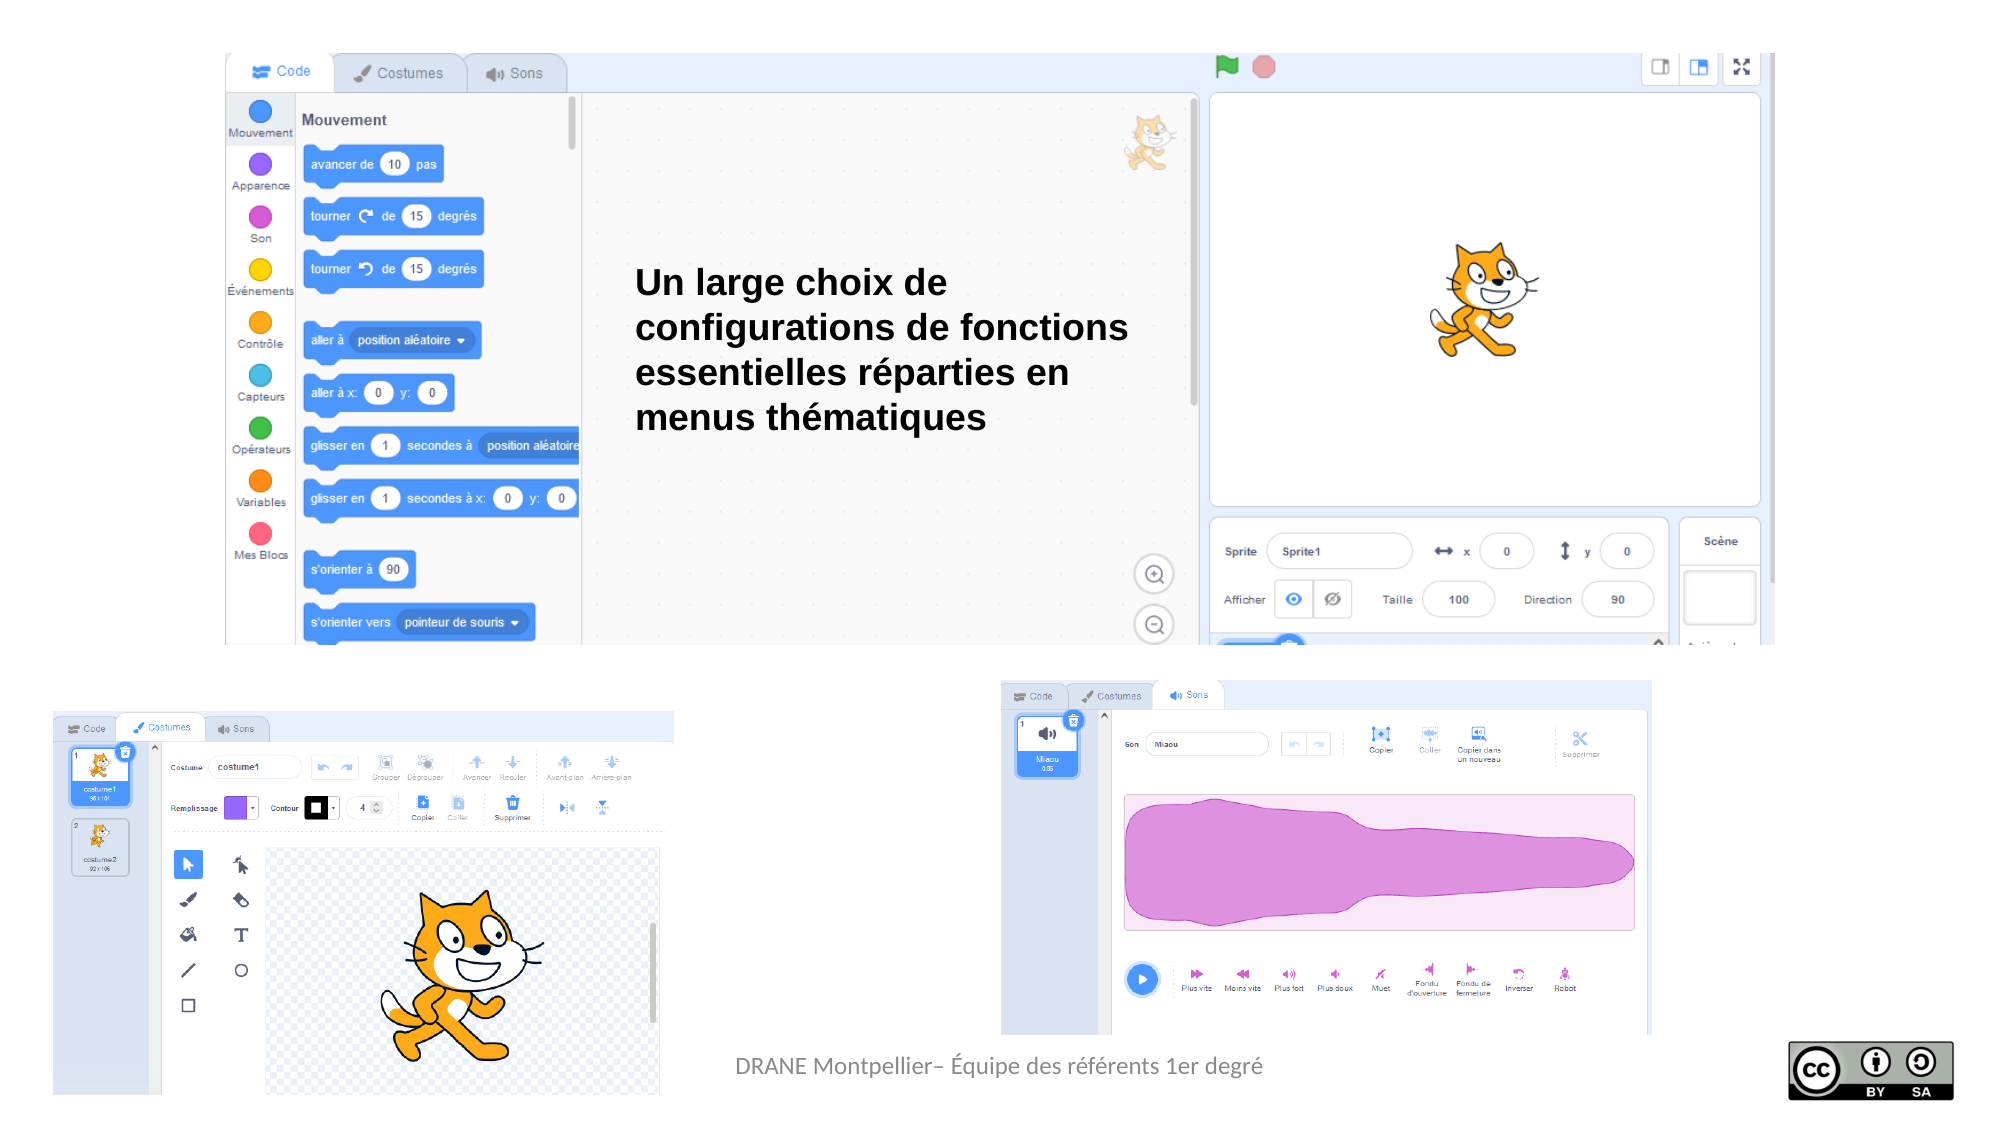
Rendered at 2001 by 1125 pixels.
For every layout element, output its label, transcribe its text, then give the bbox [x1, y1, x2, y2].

text_box Un large choix de configurations de fonctions essentielles réparties en menus thématiques [619, 250, 1177, 448]
picture [53, 711, 674, 1095]
text_box DRANE Montpellier– Équipe des référents 1er degré [674, 1034, 1565, 1095]
picture [1781, 1037, 1956, 1105]
picture [1001, 680, 1652, 1035]
picture [225, 53, 1775, 645]
